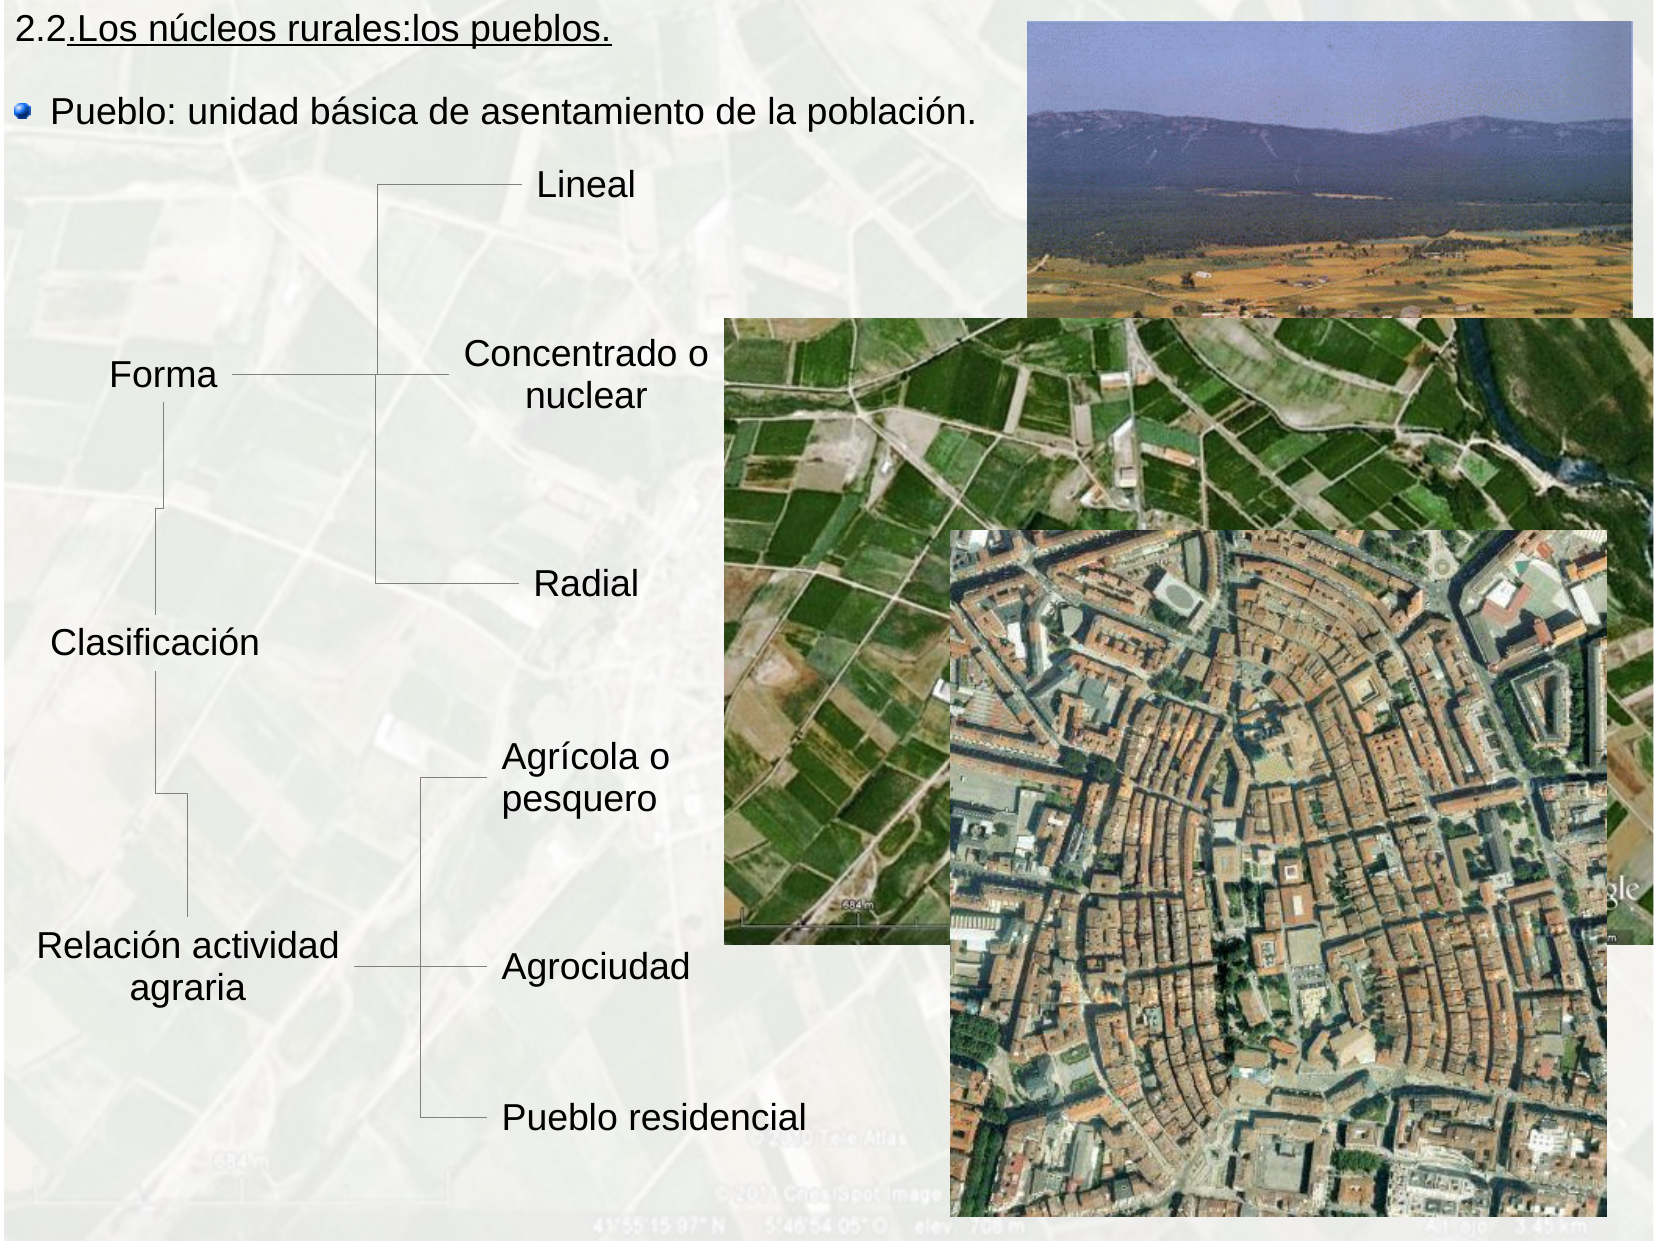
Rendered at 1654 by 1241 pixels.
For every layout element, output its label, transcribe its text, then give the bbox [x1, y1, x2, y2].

text_box 2.2.Los núcleos rurales:los pueblos. [0, 0, 627, 57]
text_box Agrociudad [486, 937, 706, 995]
text_box Clasificación [35, 614, 275, 672]
text_box Radial [518, 555, 654, 612]
text_box Concentrado o nuclear [448, 324, 724, 424]
text_box Lineal [521, 155, 651, 213]
text_box Pueblo residencial [486, 1088, 822, 1146]
picture [4, 0, 1654, 1241]
text_box Relación actividad agraria [21, 916, 355, 1016]
text_box Forma [94, 345, 233, 403]
text_box Pueblo: unidad básica de asentamiento de la población. [0, 82, 993, 140]
text_box Agrícola o pesquero [486, 727, 686, 827]
